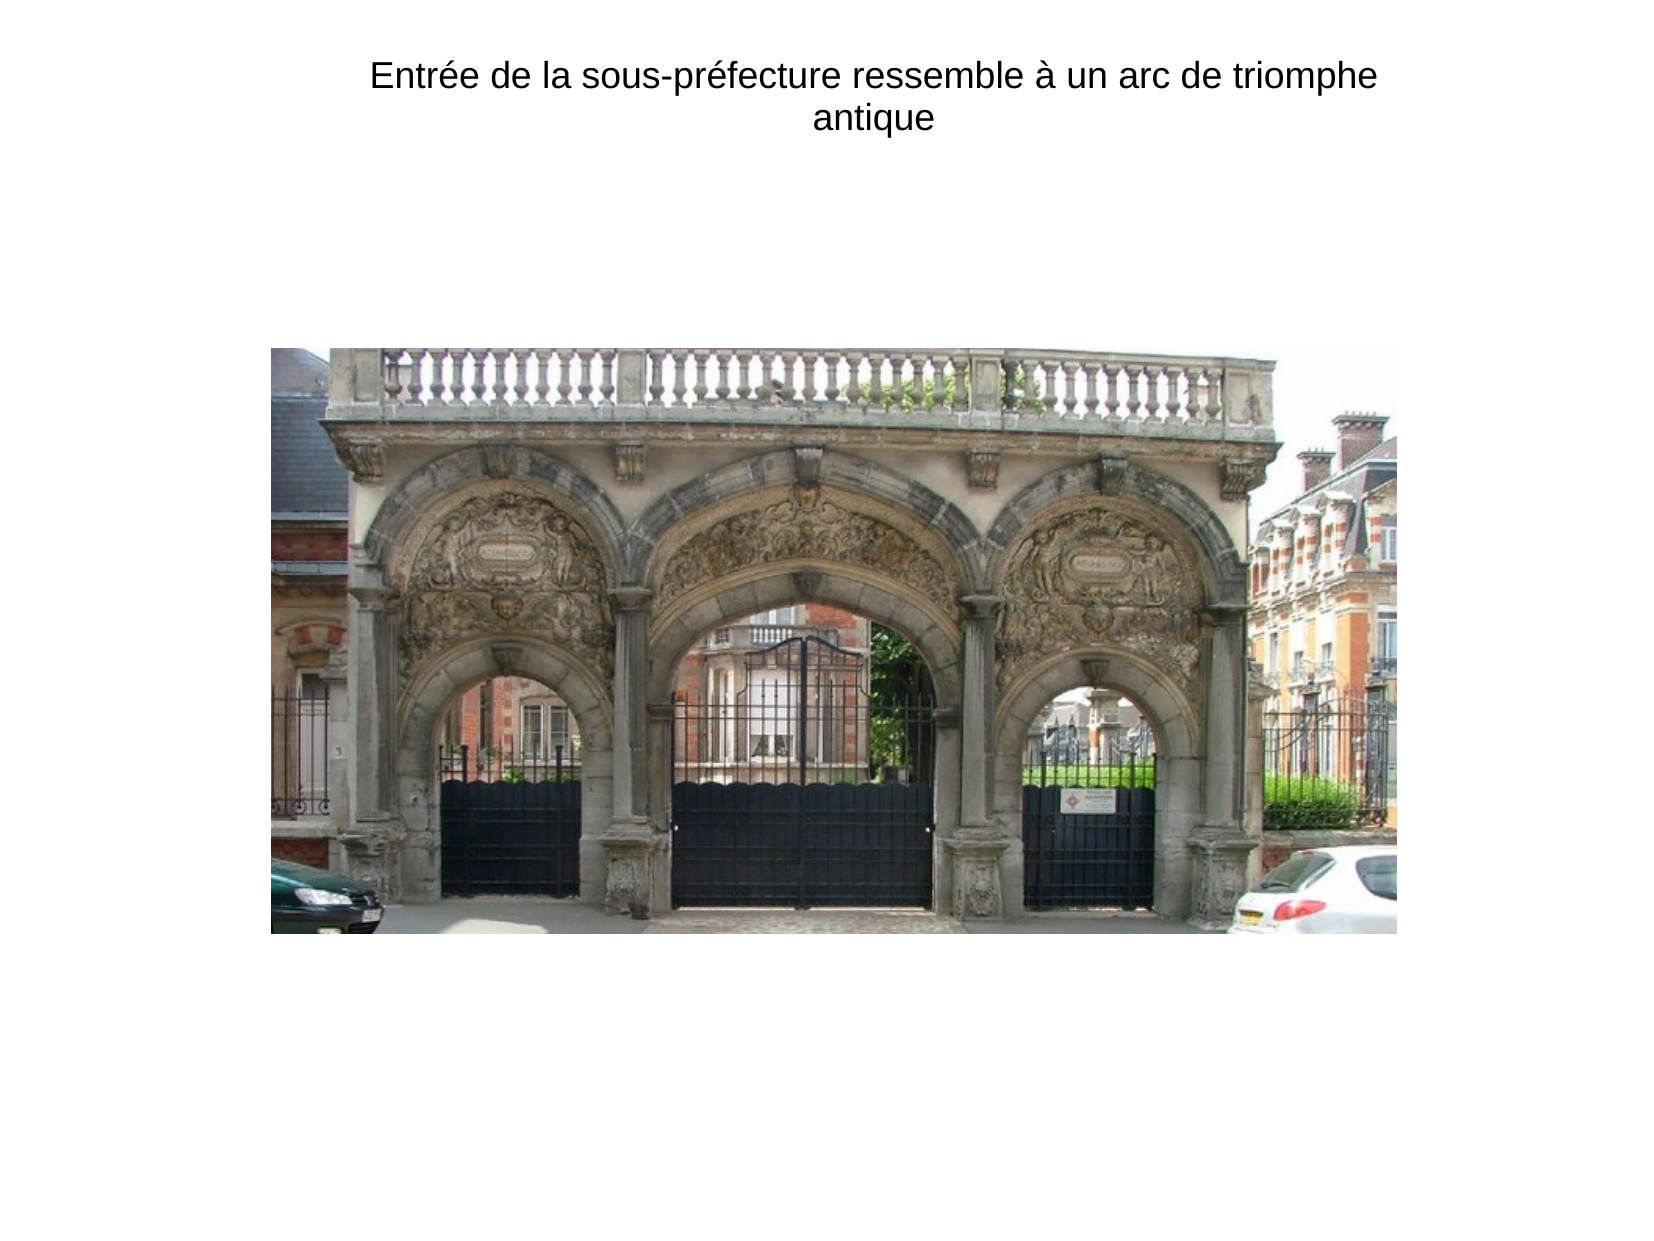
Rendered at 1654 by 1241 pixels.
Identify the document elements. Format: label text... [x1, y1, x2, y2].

text_box Entrée de la sous-préfecture ressemble à un arc de triomphe antique [318, 47, 1430, 147]
picture [271, 348, 1397, 934]
